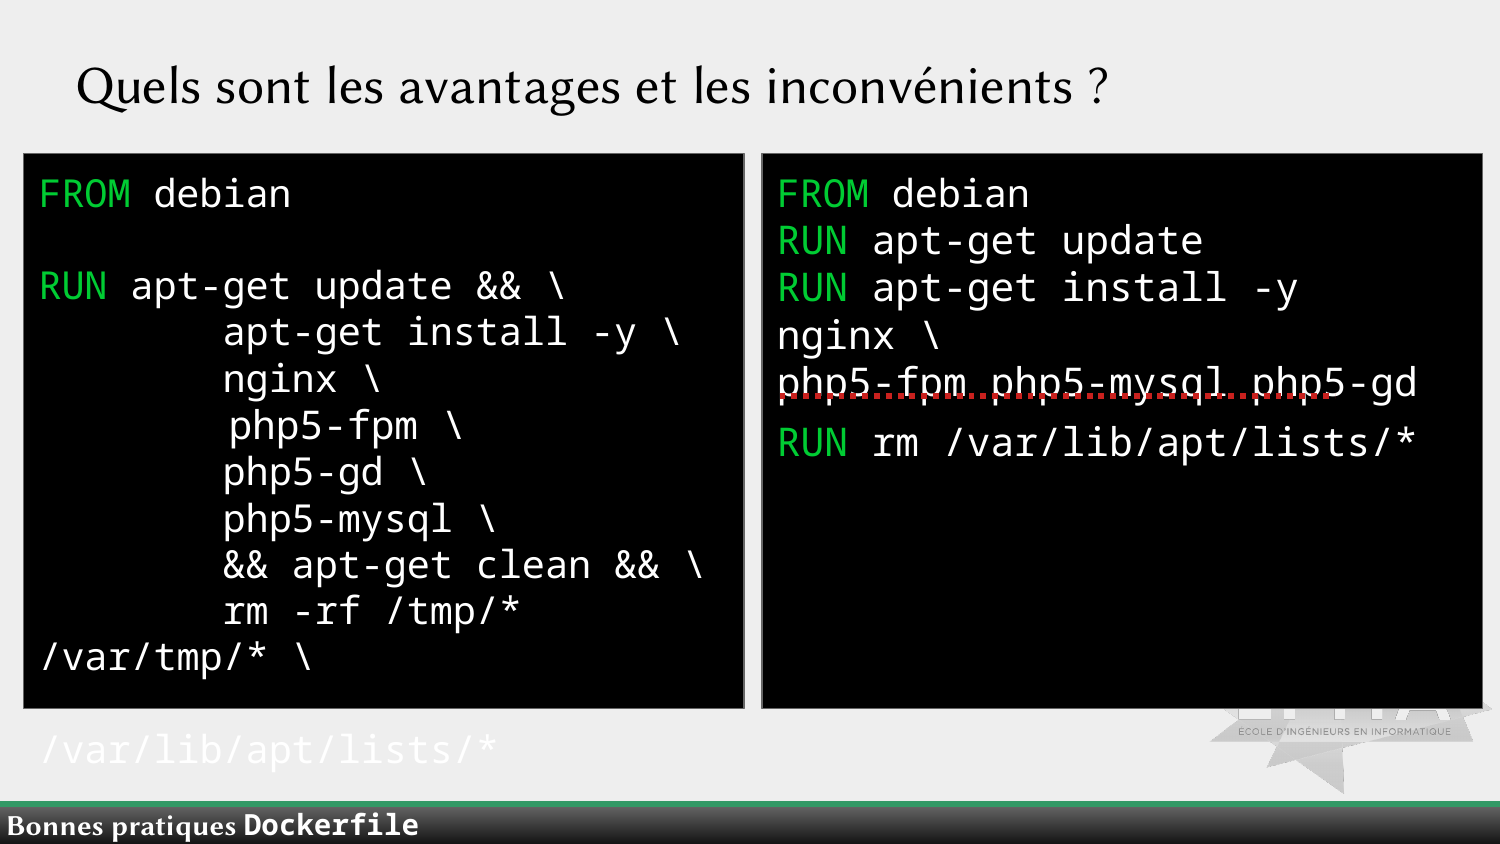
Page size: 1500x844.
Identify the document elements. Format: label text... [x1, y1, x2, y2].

text_box FROM debian RUN apt-get update && \ apt-get install -y \ nginx \ php5-fpm \ php5-gd \ php5-mysql \ && apt-get clean && \ rm -rf /tmp/* /var/tmp/* \ /var/lib/apt/lists/* [23, 153, 745, 709]
text_box FROM debian RUN apt-get update RUN apt-get install -y nginx \ php5-fpm php5-mysql php5-gd RUN rm /var/lib/apt/lists/* [761, 153, 1483, 709]
picture [1187, 587, 1492, 794]
title Bonnes pratiques Dockerfile [5, 801, 1075, 844]
list Quels sont les avantages et les inconvénients ? [33, 47, 1467, 125]
